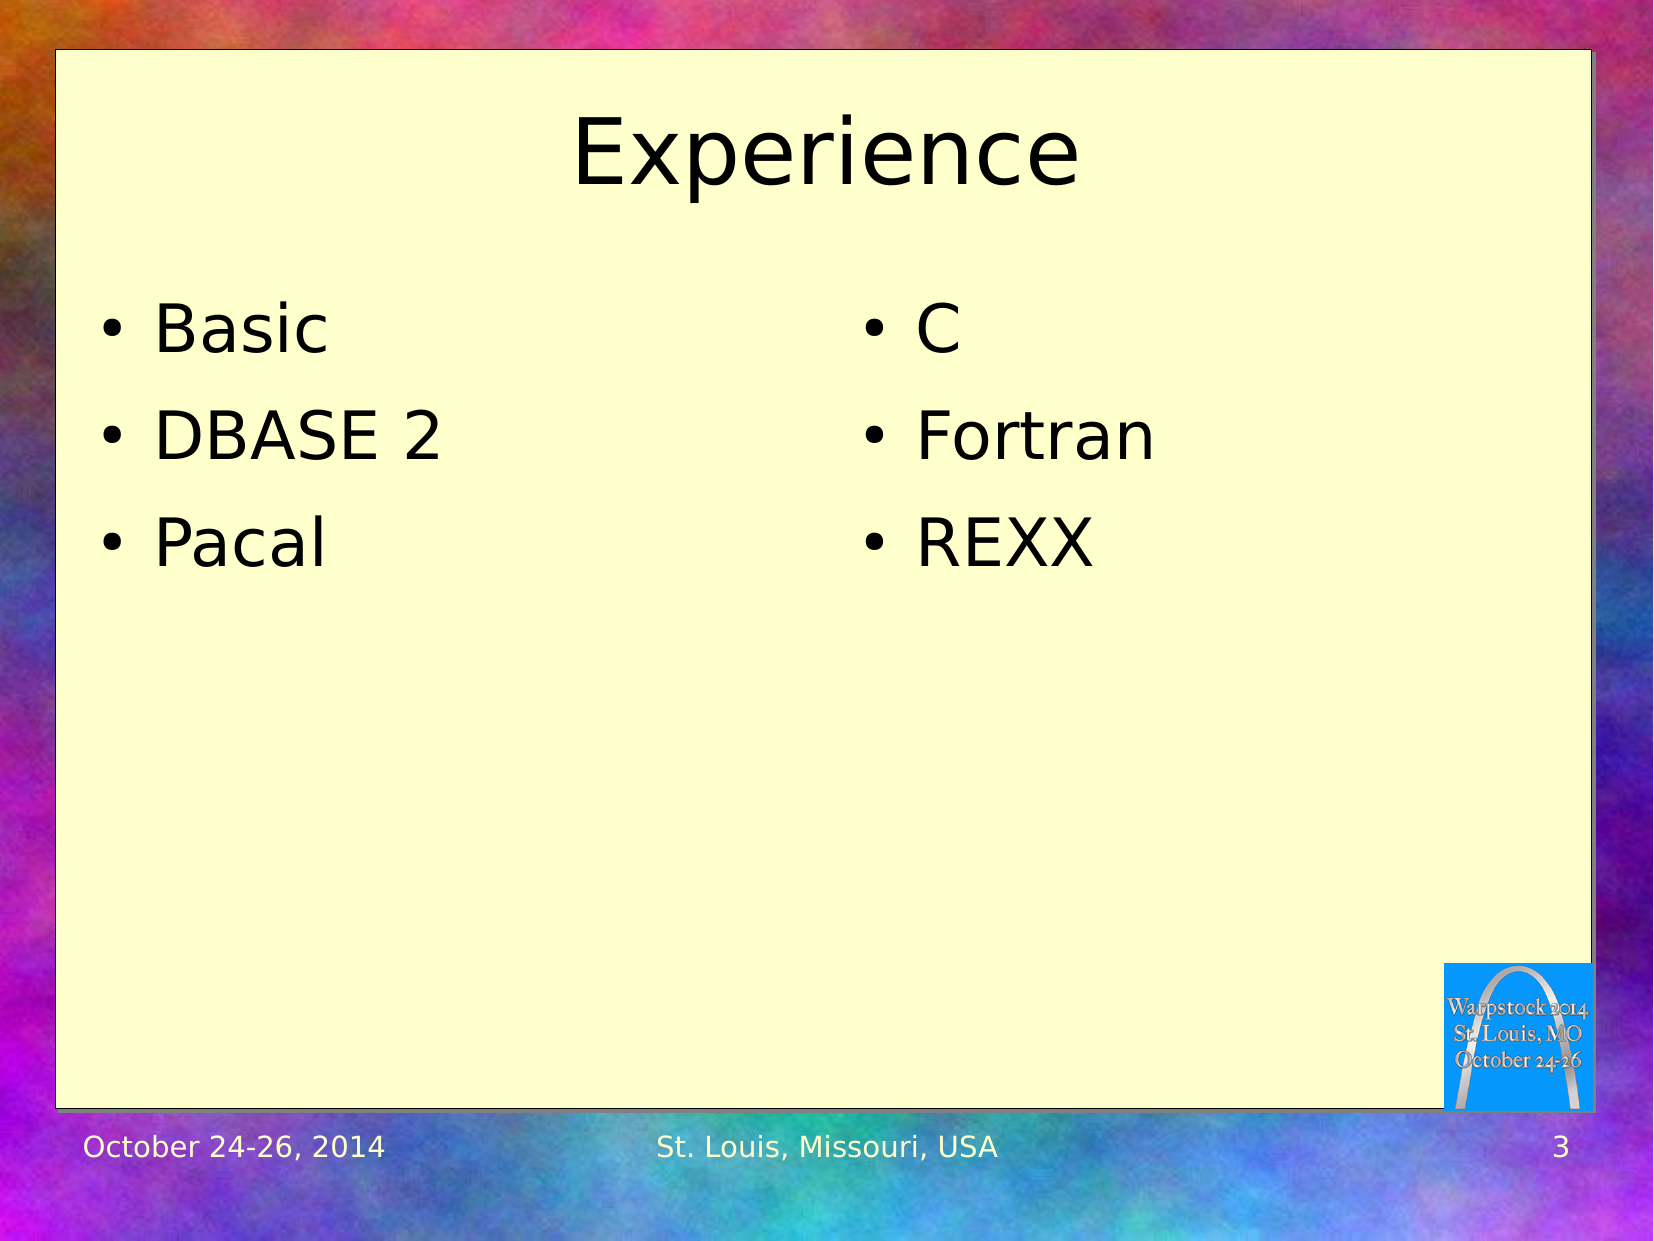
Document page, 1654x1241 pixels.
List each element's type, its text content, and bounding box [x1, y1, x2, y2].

list Basic DBASE 2 Pacal [82, 290, 809, 1109]
list C Fortran REXX [844, 290, 1571, 1109]
picture [0, 0, 1654, 1241]
title Experience [82, 49, 1571, 257]
